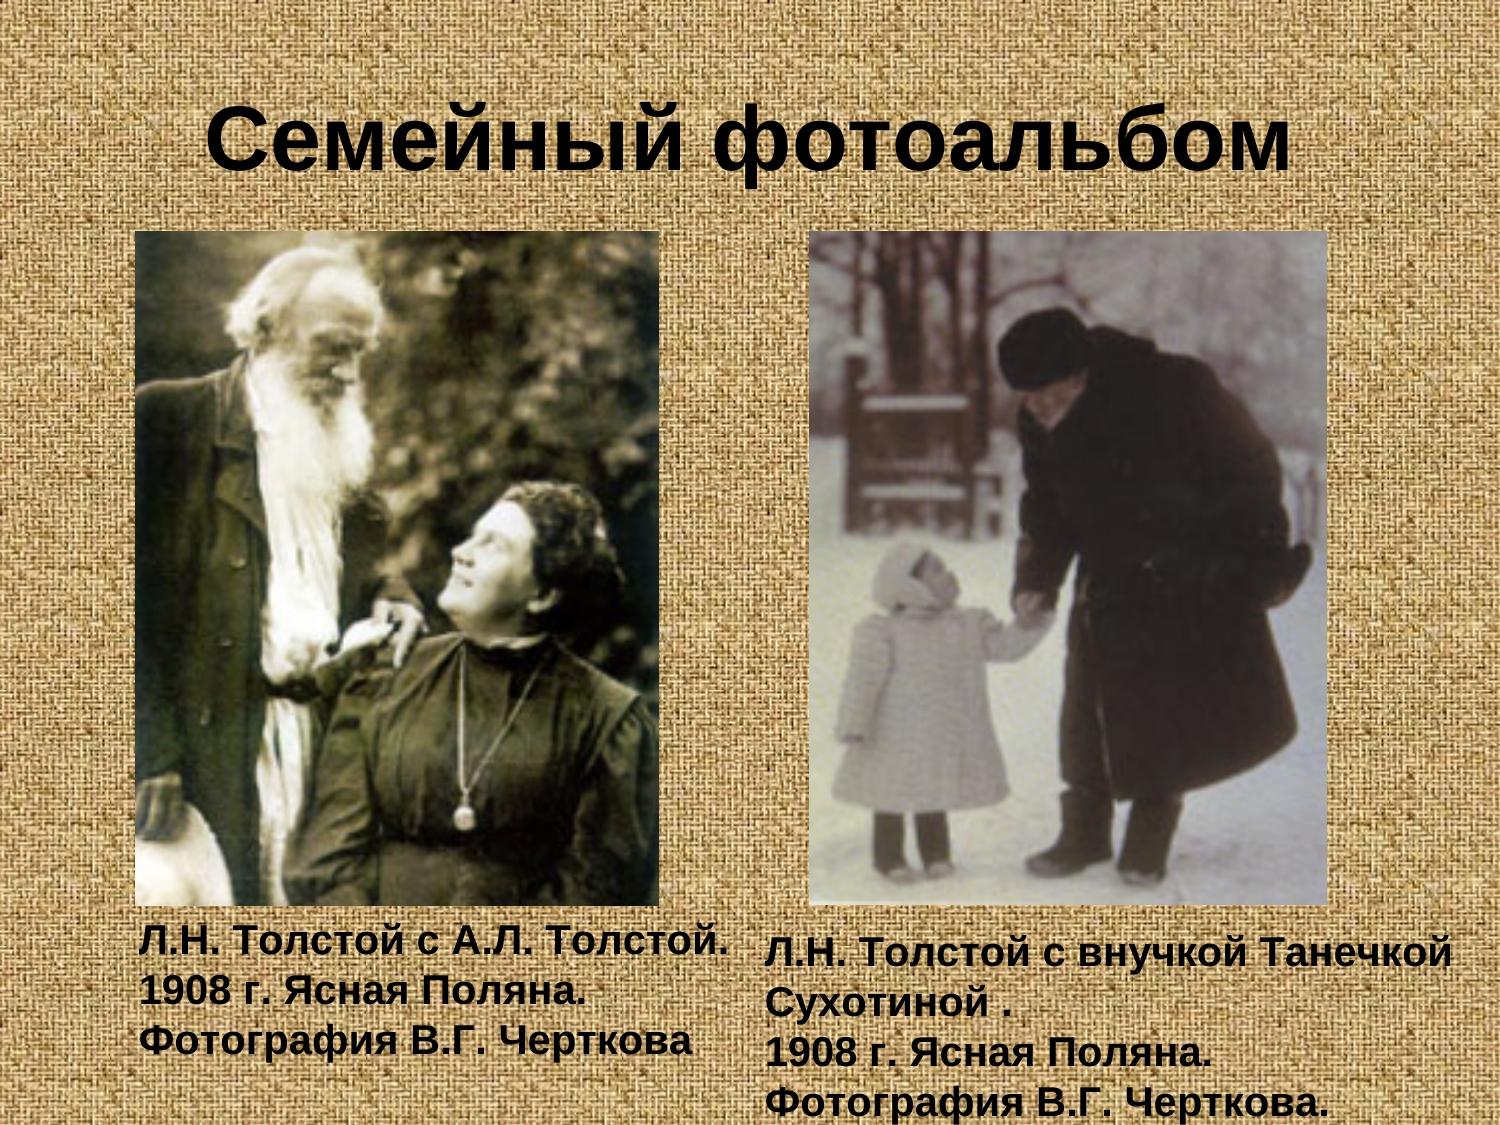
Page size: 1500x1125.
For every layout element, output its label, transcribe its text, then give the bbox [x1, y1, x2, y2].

picture [0, 0, 1500, 1125]
text_box Л.Н. Толстой с А.Л. Толстой. 1908 г. Ясная Поляна. Фотография В.Г. Черткова [123, 904, 774, 1071]
title Семейный фотоальбом [75, 45, 1426, 233]
text_box Л.Н. Толстой с внучкой Танечкой Сухотиной . 1908 г. Ясная Поляна. Фотография В.Г. Черткова. [750, 916, 1500, 1125]
text_box [135, 231, 659, 904]
